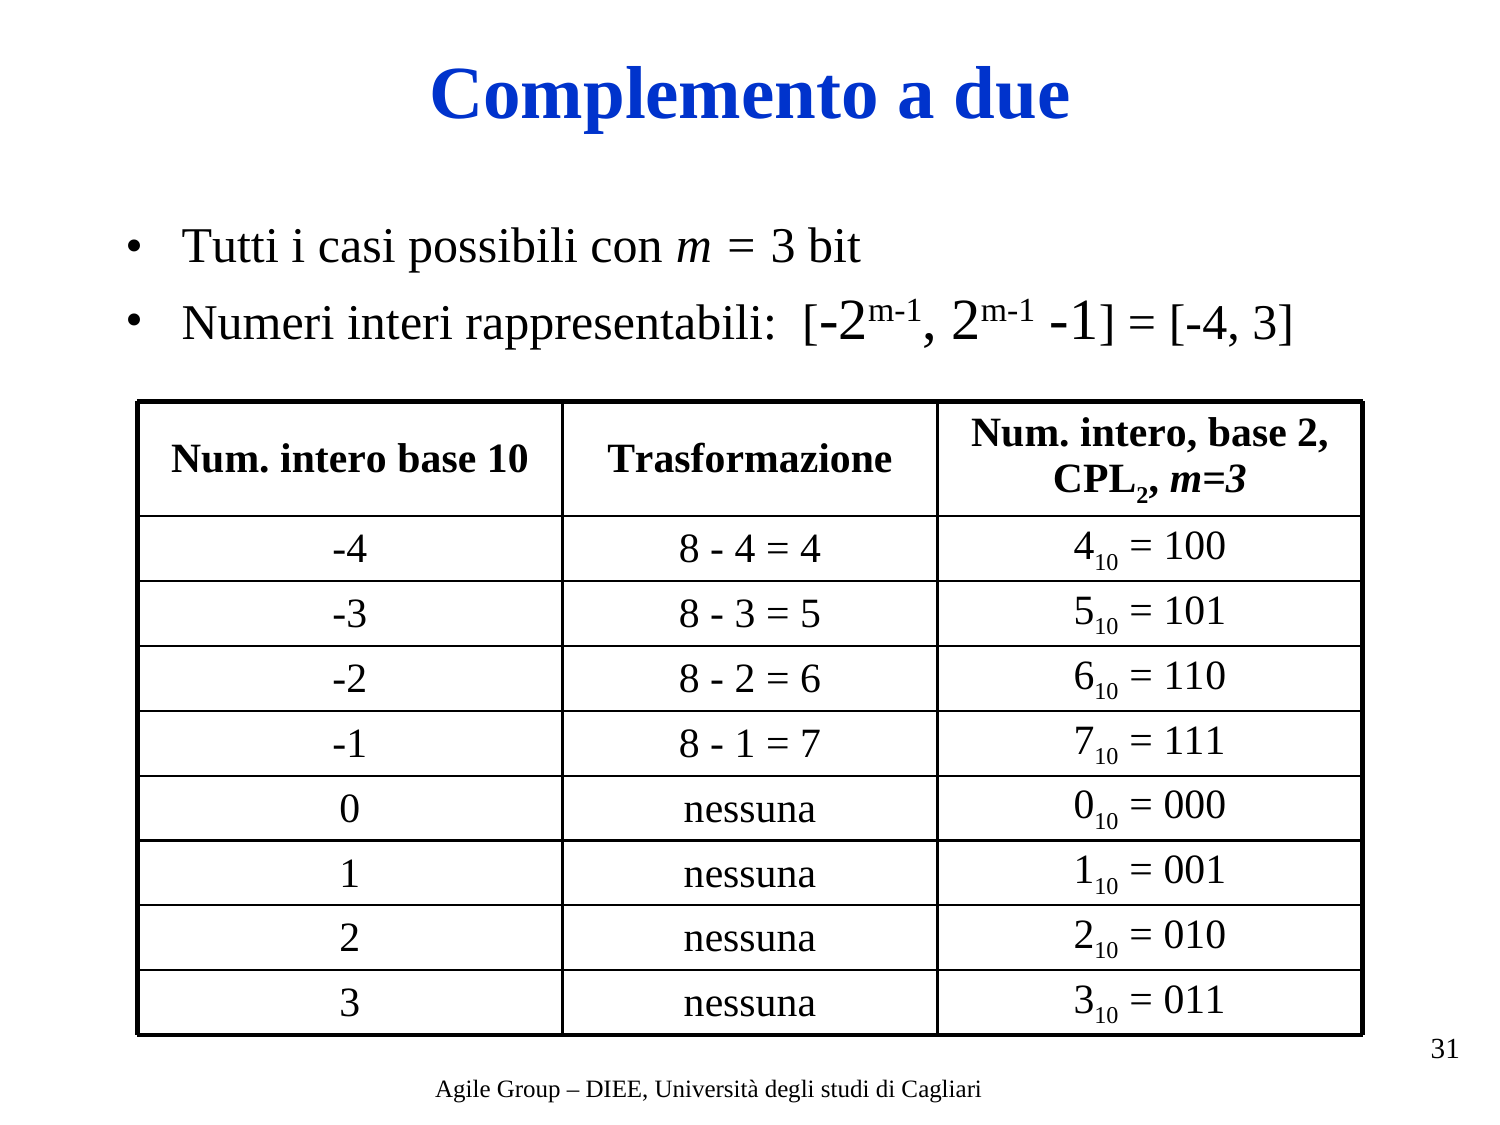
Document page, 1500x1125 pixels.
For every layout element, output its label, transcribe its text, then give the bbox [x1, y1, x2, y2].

text_box 310 = 011 [939, 971, 1360, 1033]
text_box 8 - 2 = 6 [564, 647, 936, 710]
text_box 710 = 111 [939, 712, 1360, 775]
text_box nessuna [564, 777, 936, 839]
text_box 410 = 100 [939, 517, 1360, 580]
text_box Trasformazione [564, 404, 936, 515]
text_box 010 = 000 [939, 777, 1360, 839]
text_box 1 [140, 842, 561, 904]
text_box 0 [140, 777, 561, 839]
text_box -4 [140, 517, 561, 580]
text_box 8 - 3 = 5 [564, 582, 936, 645]
text_box 8 - 1 = 7 [564, 712, 936, 775]
text_box 3 [140, 971, 561, 1033]
title Complemento a due [112, 12, 1388, 175]
text_box nessuna [564, 906, 936, 969]
text_box 210 = 010 [939, 906, 1360, 969]
text_box -2 [140, 647, 561, 710]
text_box Num. intero, base 2, CPL2, m=3 [939, 404, 1360, 515]
text_box Num. intero base 10 [140, 404, 561, 515]
text_box 610 = 110 [939, 647, 1360, 710]
text_box nessuna [564, 842, 936, 904]
text_box -3 [140, 582, 561, 645]
list Tutti i casi possibili con m = 3 bit Numeri interi rappresentabili: [-2m-1, 2m-1 -1] = [-4, 3] [110, 209, 1463, 376]
text_box 2 [140, 906, 561, 969]
text_box 510 = 101 [939, 582, 1360, 645]
text_box 8 - 4 = 4 [564, 517, 936, 580]
text_box nessuna [564, 971, 936, 1033]
text_box -1 [140, 712, 561, 775]
text_box 110 = 001 [939, 842, 1360, 904]
